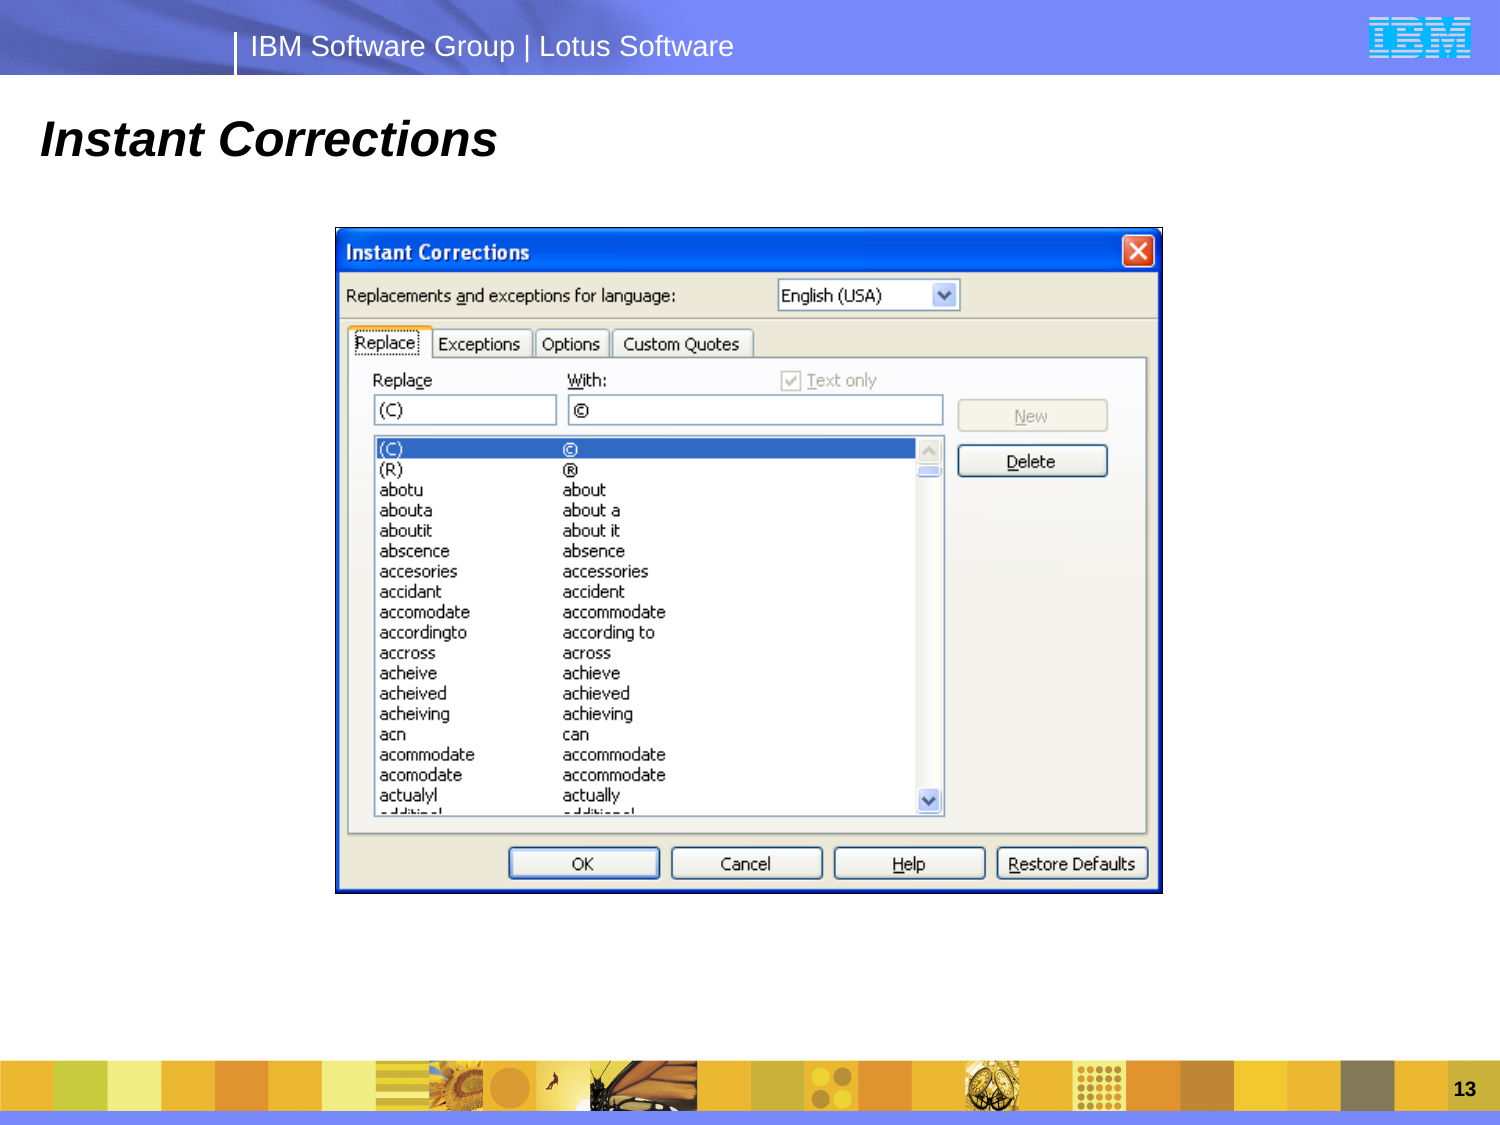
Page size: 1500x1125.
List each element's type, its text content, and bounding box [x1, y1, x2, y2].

title Instant Corrections [25, 106, 1378, 189]
picture [0, 0, 1500, 75]
picture [0, 1060, 1500, 1111]
picture [335, 227, 1163, 894]
